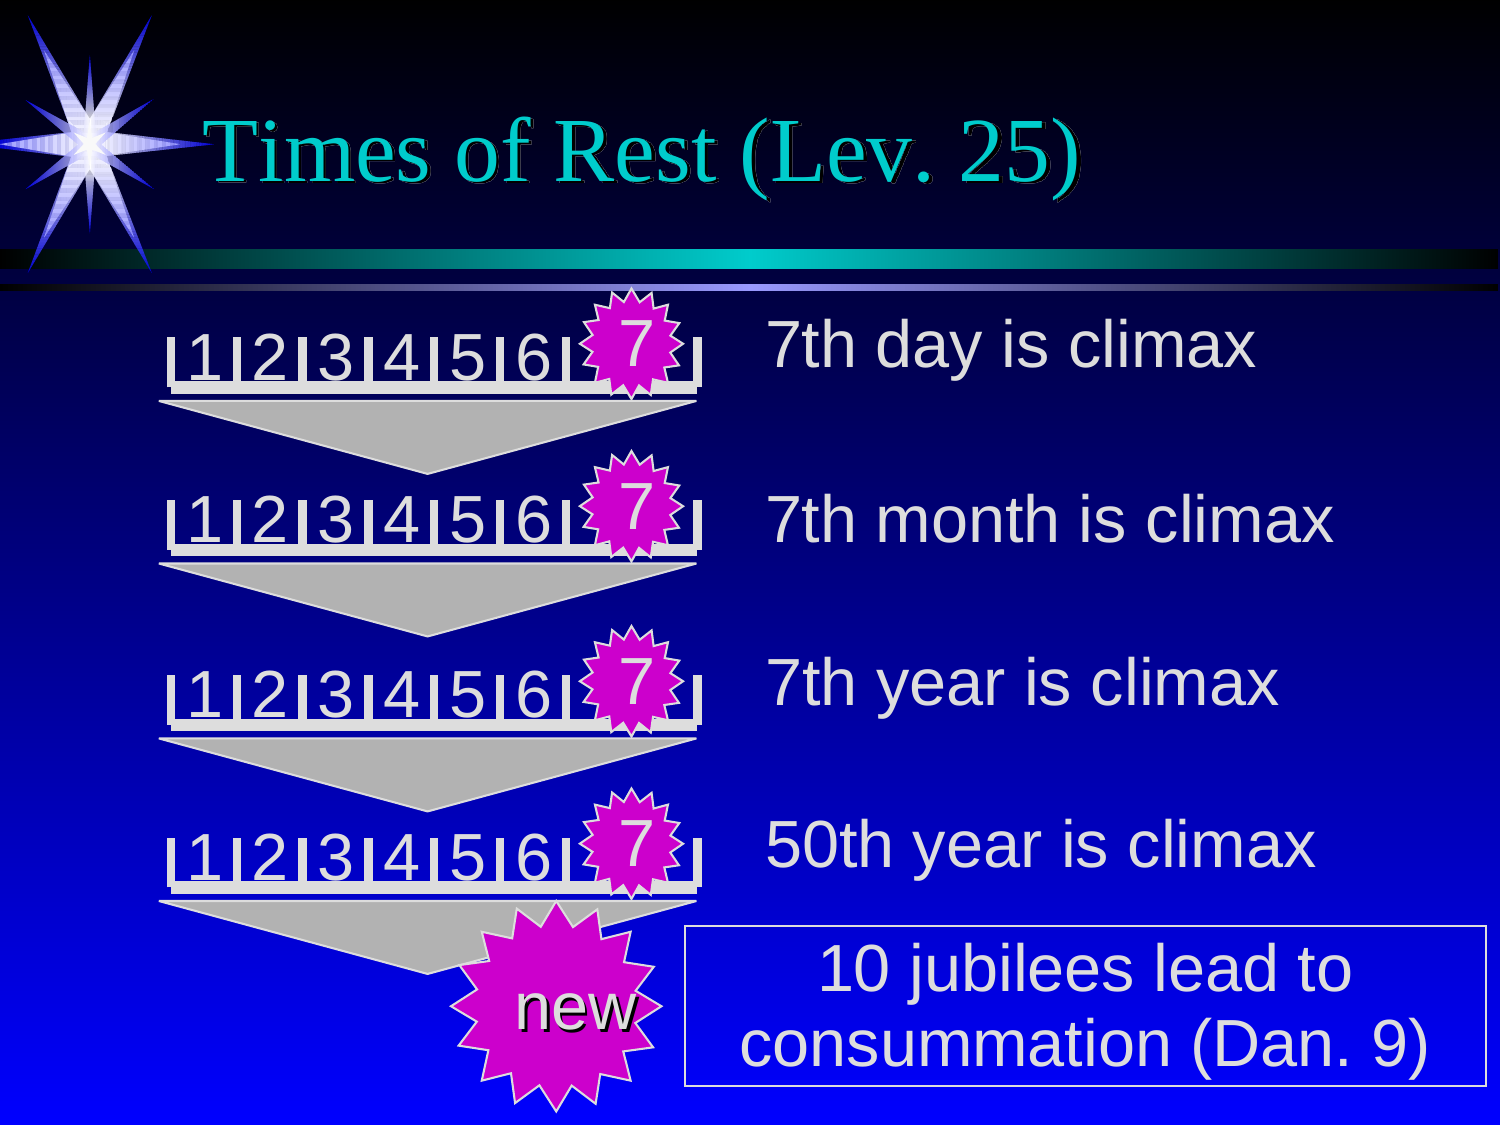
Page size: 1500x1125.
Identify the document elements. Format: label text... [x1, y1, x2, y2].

text_box 50th year is climax [750, 799, 1422, 890]
text_box 7th year is climax [750, 637, 1422, 728]
title Times of Rest (Lev. 25) [187, 56, 1463, 244]
text_box 2 [236, 812, 302, 901]
text_box 3 [302, 474, 368, 563]
text_box 4 [368, 312, 434, 400]
text_box 3 [302, 812, 368, 901]
text_box new [38, 43, 48, 49]
text_box 7 [579, 788, 684, 899]
text_box [158, 400, 697, 474]
text_box 5 [434, 649, 500, 738]
text_box [557, 901, 697, 928]
text_box 5 [434, 312, 500, 400]
text_box 10 jubilees lead to consummation (Dan. 9) [685, 926, 1486, 1087]
text_box 4 [368, 649, 434, 738]
text_box 6 [500, 812, 579, 901]
text_box 5 [434, 474, 500, 563]
text_box 3 [135, 246, 144, 251]
text_box 4 [368, 812, 434, 901]
text_box 6 [500, 474, 579, 563]
text_box 3 [135, 37, 144, 42]
text_box 7 [579, 288, 684, 400]
text_box 7 [579, 626, 684, 737]
text_box new [451, 901, 662, 1112]
text_box 3 [302, 649, 368, 738]
text_box 2 [236, 312, 302, 400]
text_box 2 [236, 649, 302, 738]
text_box 3 [36, 246, 44, 251]
text_box [158, 738, 697, 812]
text_box 3 [302, 312, 368, 400]
text_box 6 [500, 312, 579, 400]
text_box 1 [171, 812, 236, 901]
text_box 5 [434, 812, 500, 901]
text_box 6 [500, 649, 579, 738]
text_box 7 [579, 451, 684, 562]
text_box new [131, 43, 142, 49]
text_box 7th month is climax [749, 474, 1408, 565]
text_box 3 [35, 37, 44, 42]
text_box [158, 563, 697, 637]
text_box new [131, 239, 141, 245]
text_box 4 [368, 474, 434, 563]
text_box 1 [171, 649, 236, 738]
text_box 1 [171, 312, 236, 400]
text_box 1 [171, 474, 236, 563]
text_box [158, 901, 555, 974]
text_box 2 [236, 474, 302, 563]
text_box 7th day is climax [749, 299, 1408, 390]
text_box new [38, 239, 49, 245]
